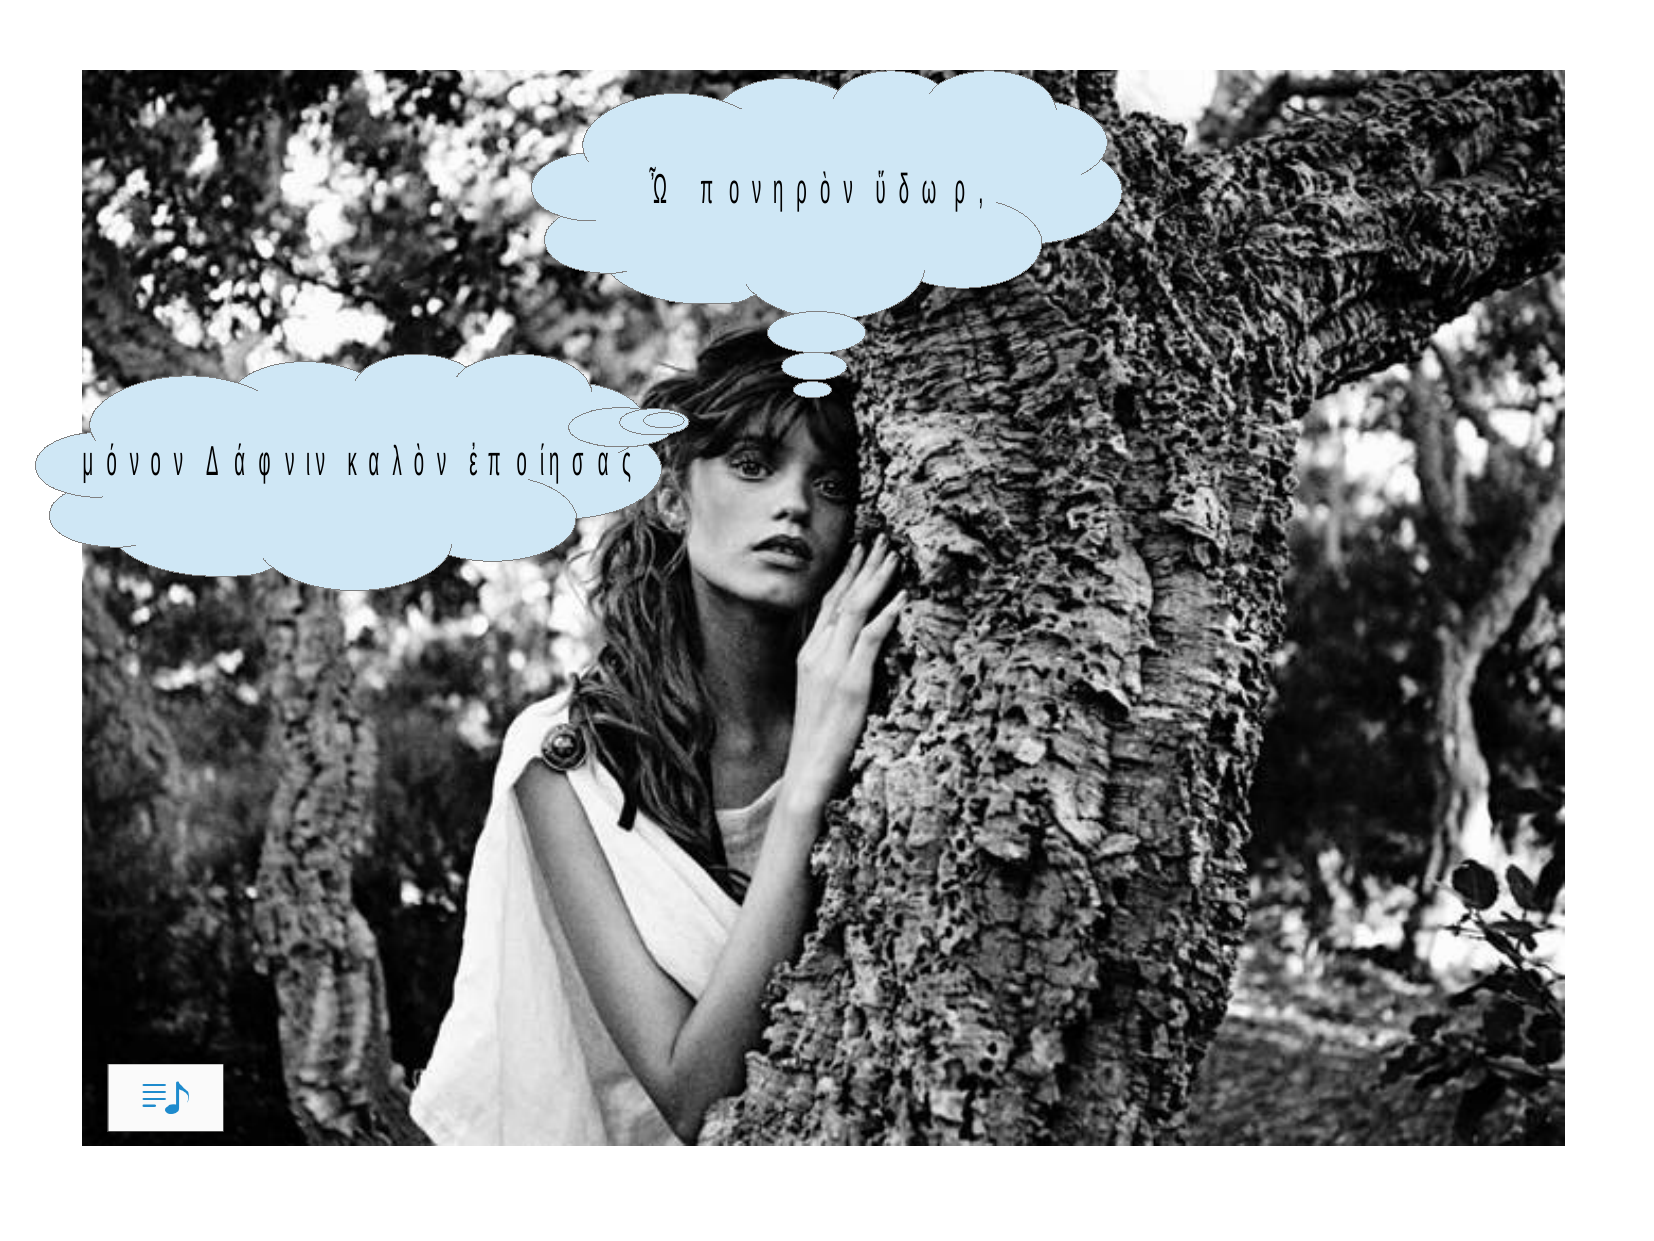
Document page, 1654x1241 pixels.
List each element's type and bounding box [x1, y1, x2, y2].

picture [82, 70, 1595, 1146]
text_box [35, 354, 690, 543]
picture [896, 70, 983, 83]
text_box [531, 70, 1109, 380]
text_box [923, 282, 1003, 289]
text_box [106, 1062, 225, 1133]
text_box [793, 381, 832, 398]
text_box [128, 554, 540, 591]
